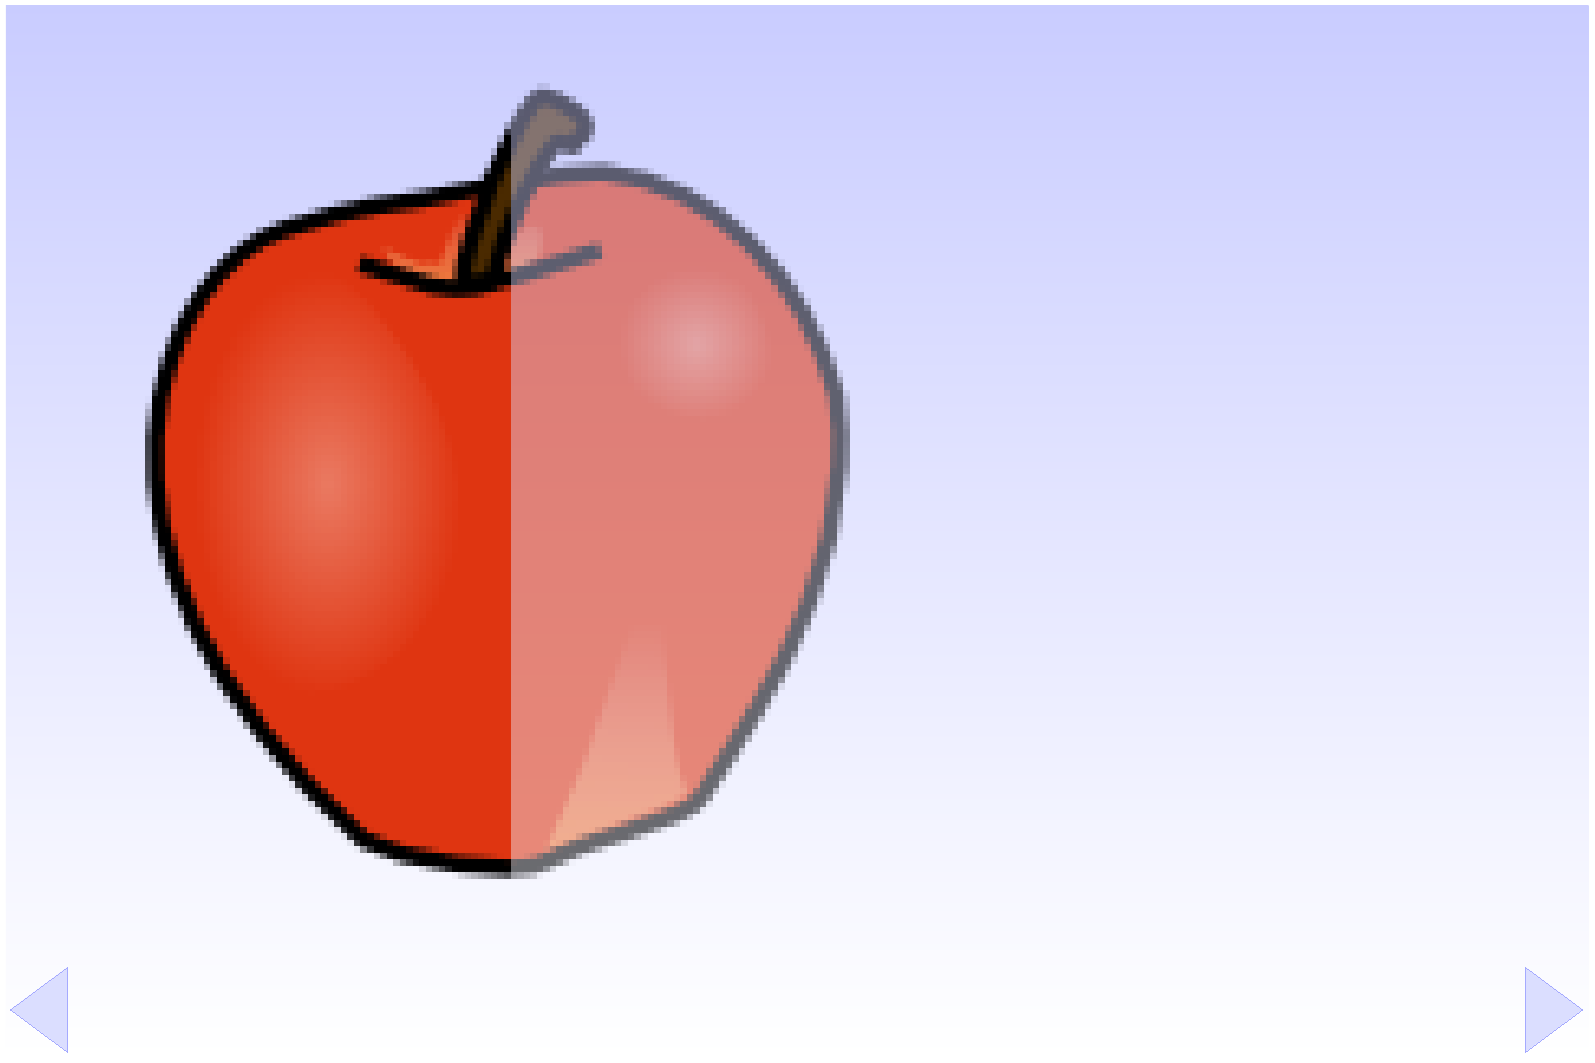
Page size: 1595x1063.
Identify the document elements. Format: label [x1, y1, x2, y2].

picture [87, 64, 922, 899]
text_box [1525, 967, 1583, 1053]
text_box [10, 967, 68, 1053]
